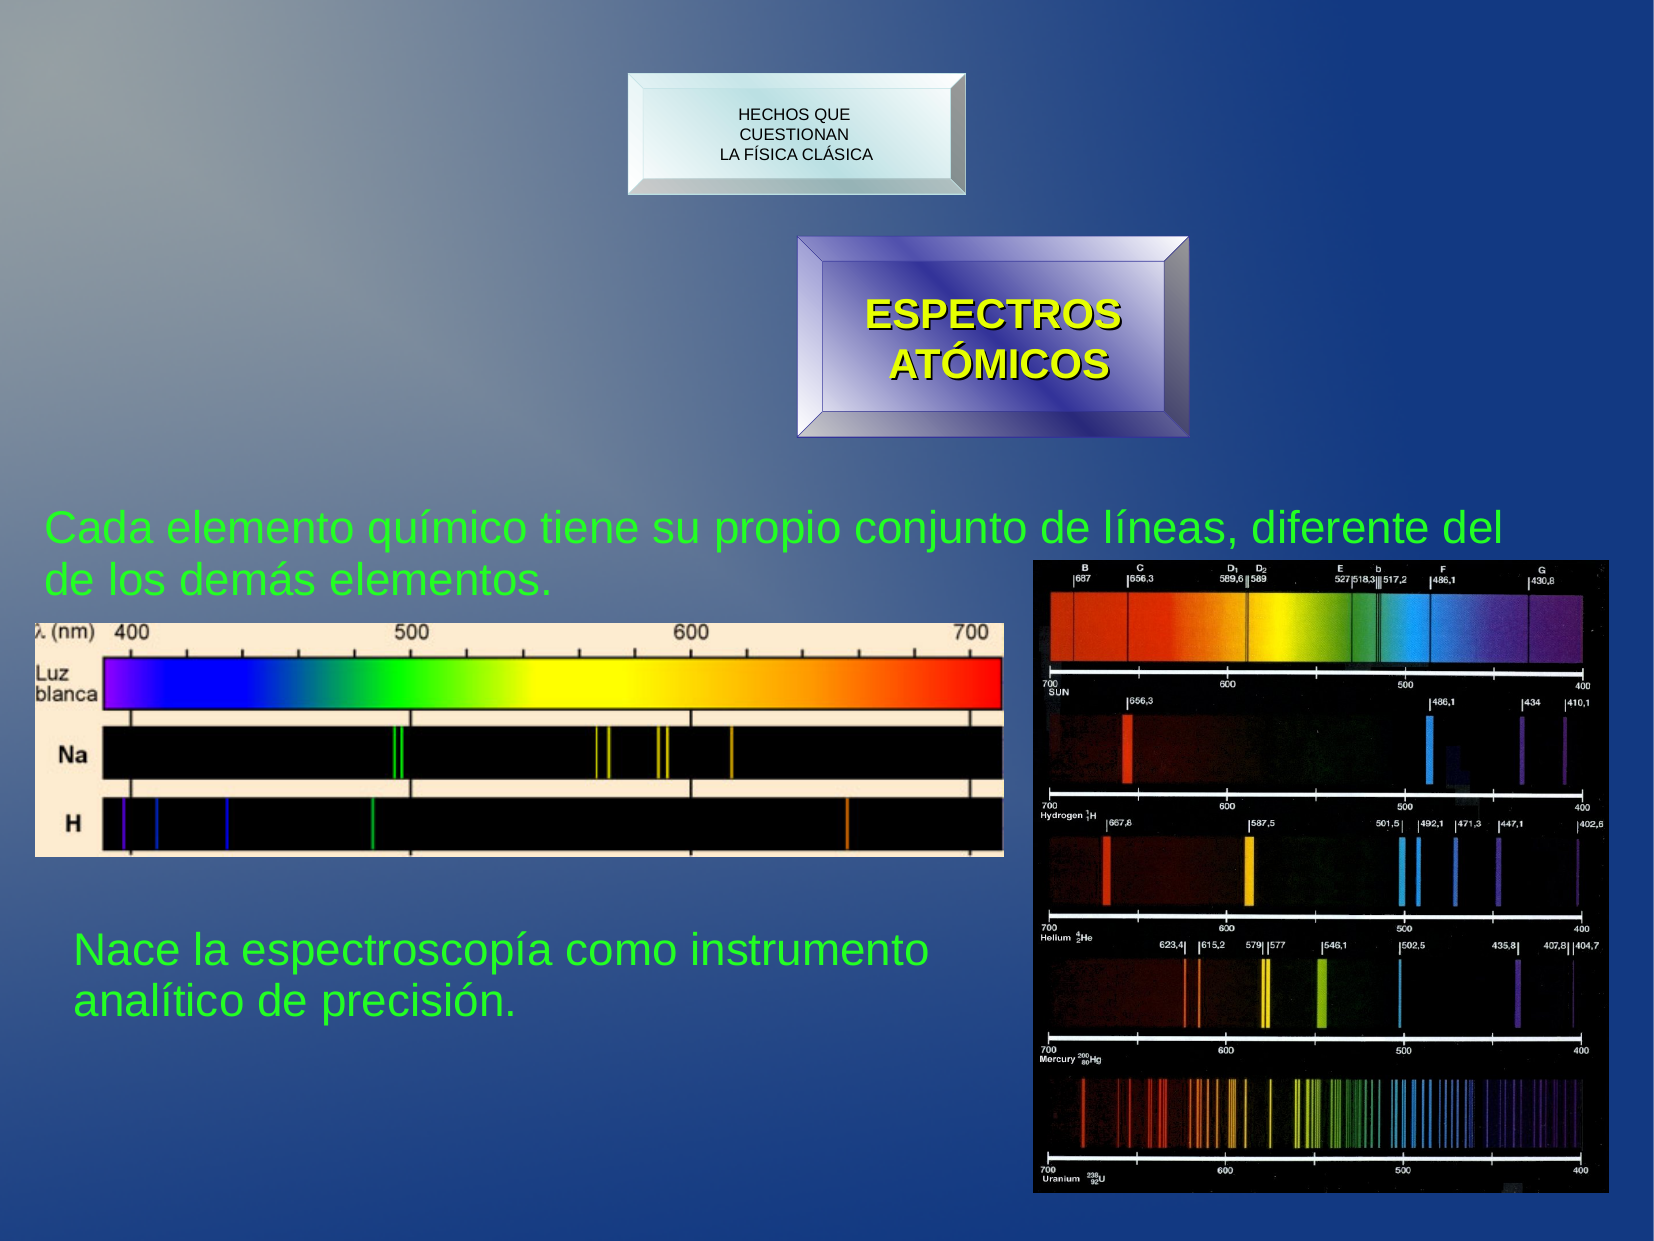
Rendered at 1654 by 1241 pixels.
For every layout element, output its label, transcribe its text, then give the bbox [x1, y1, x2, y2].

text_box HECHOS QUE CUESTIONAN LA FÍSICA CLÁSICA [644, 89, 950, 178]
text_box Cada elemento químico tiene su propio conjunto de líneas, diferente del de los demás elementos. [29, 495, 1536, 613]
text_box ESPECTROS ATÓMICOS [823, 262, 1164, 411]
text_box Nace la espectroscopía como instrumento analítico de precisión. [59, 916, 975, 1034]
picture [0, 0, 1654, 1241]
